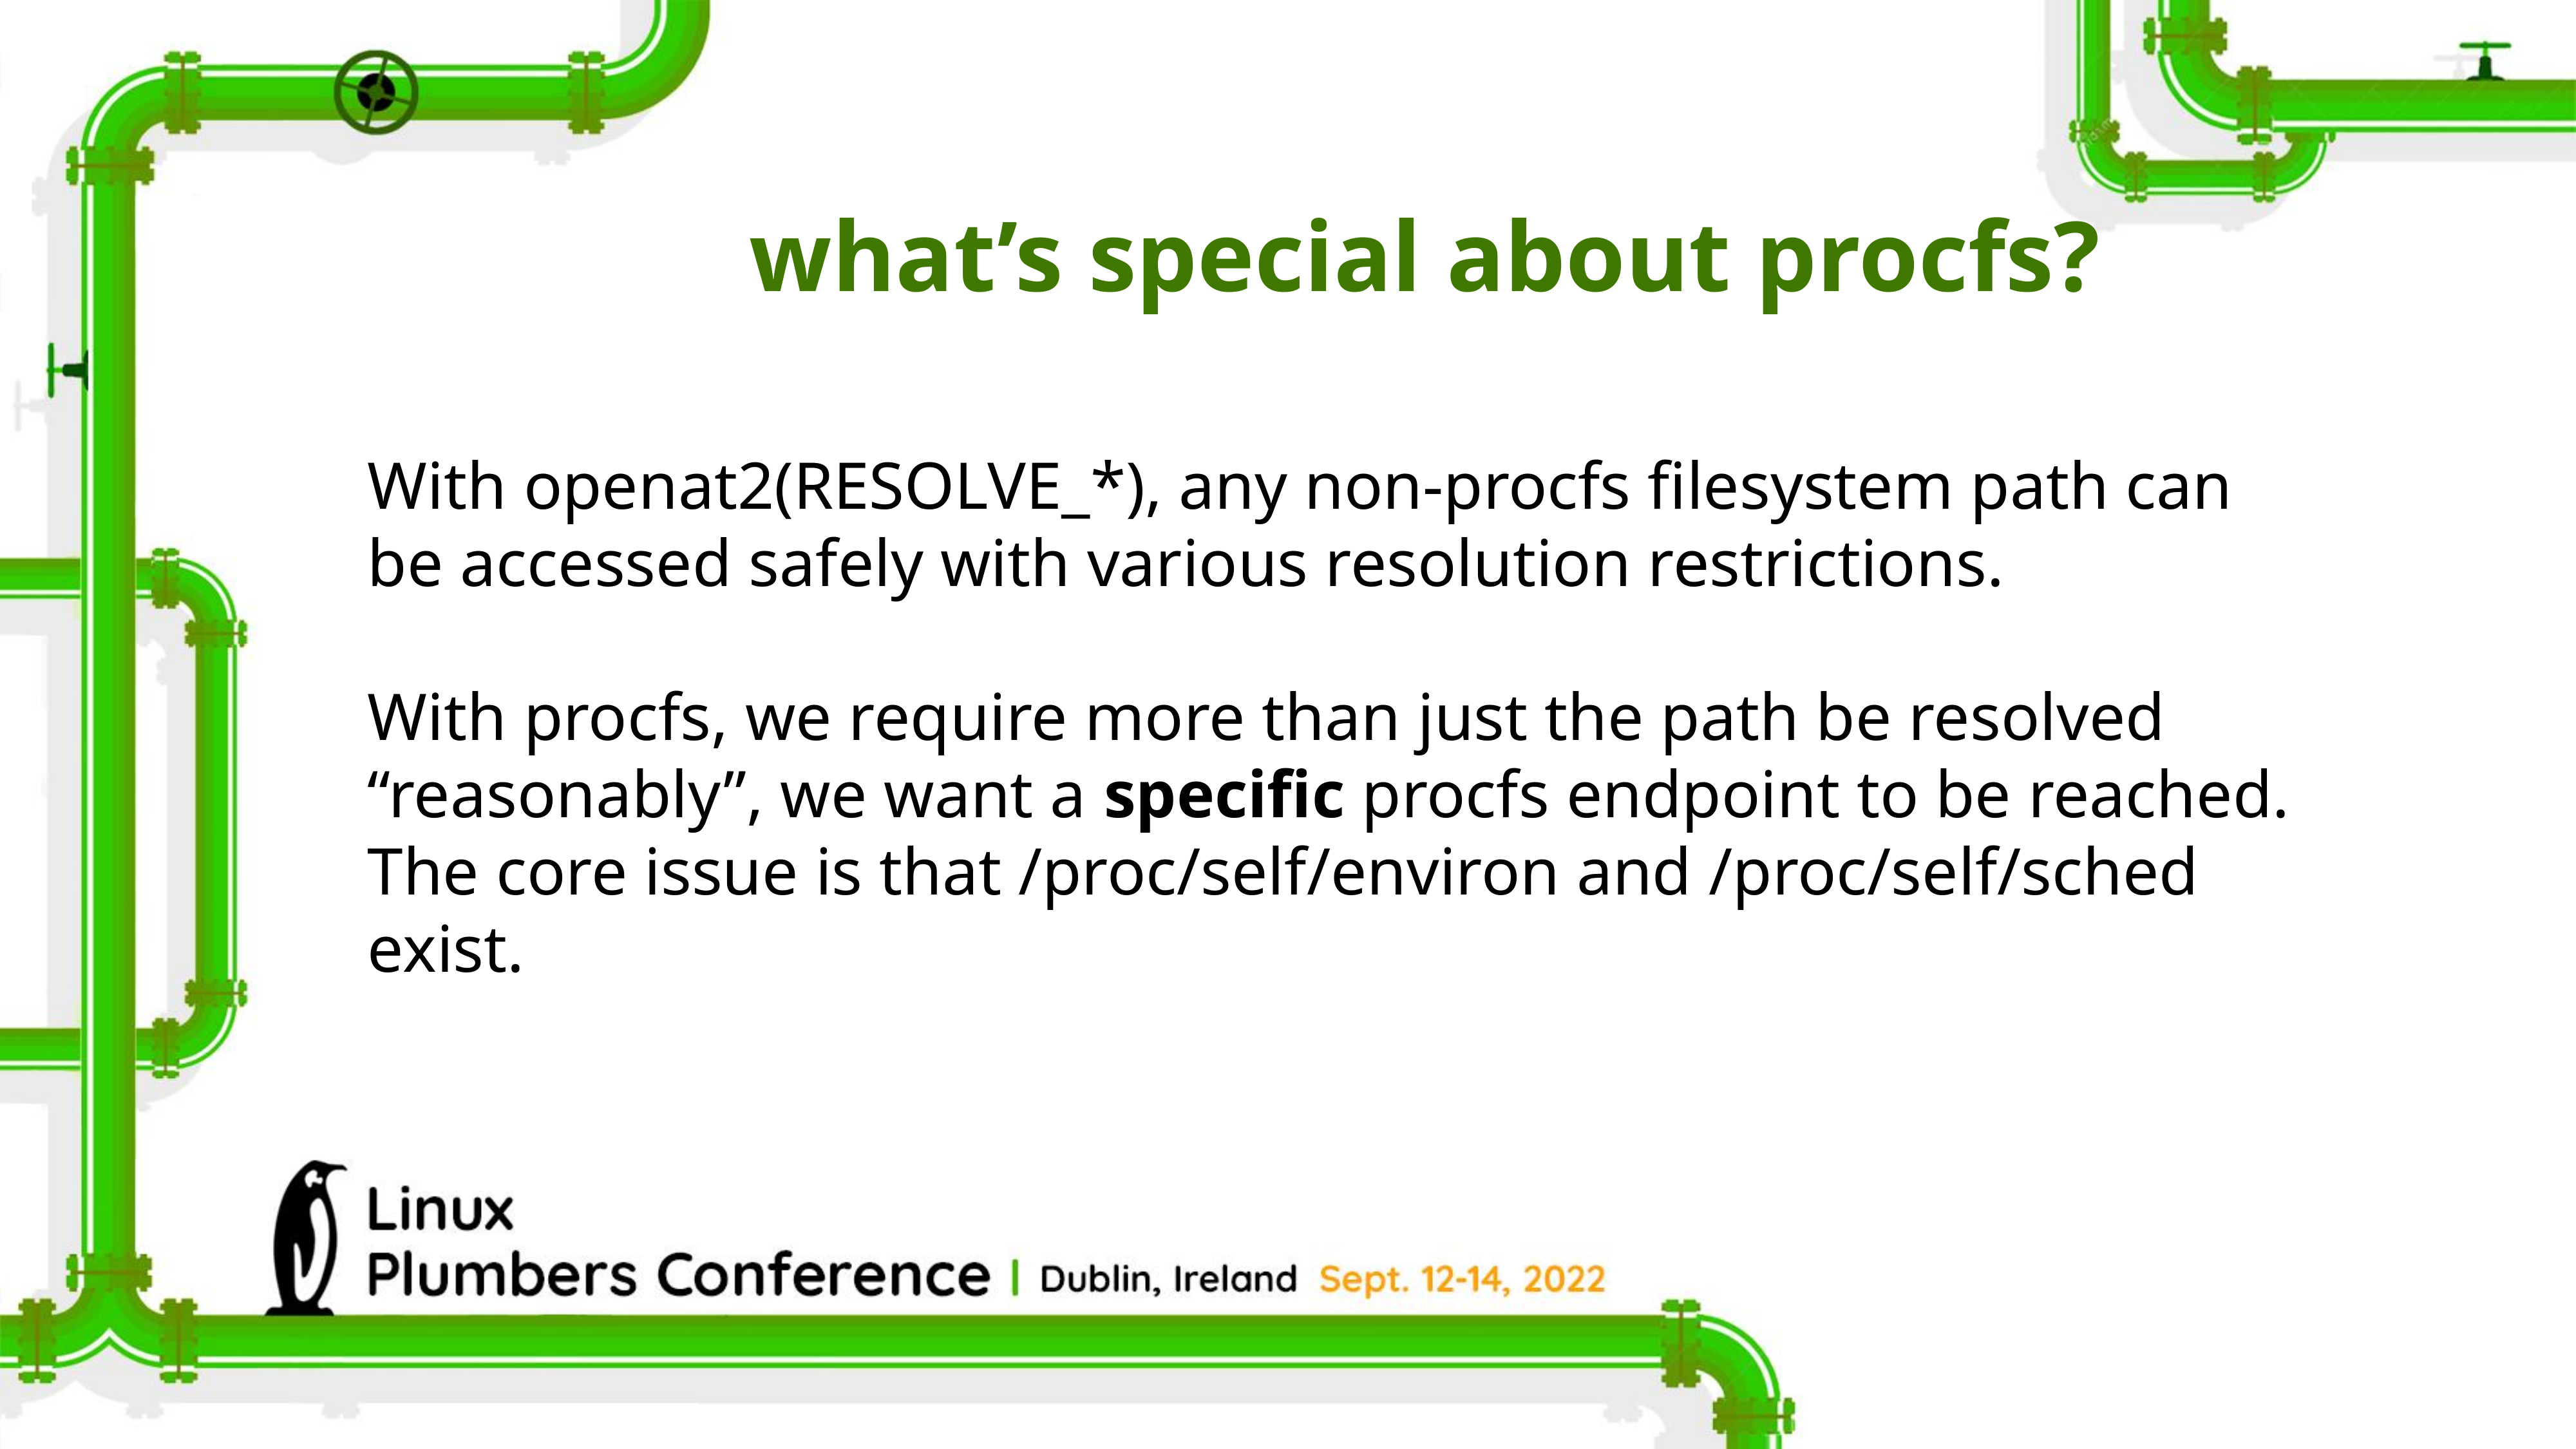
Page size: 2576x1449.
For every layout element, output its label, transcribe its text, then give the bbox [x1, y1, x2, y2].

text_box what’s special about procfs? [362, 189, 2488, 464]
picture [0, 0, 2576, 1449]
text_box With openat2(RESOLVE_*), any non-procfs filesystem path can be accessed safely with various resolution restrictions. With procfs, we require more than just the path be resolved “reasonably”, we want a specific procfs endpoint to be reached. The core issue is that /proc/self/environ and /proc/self/sched exist. [362, 464, 2316, 991]
